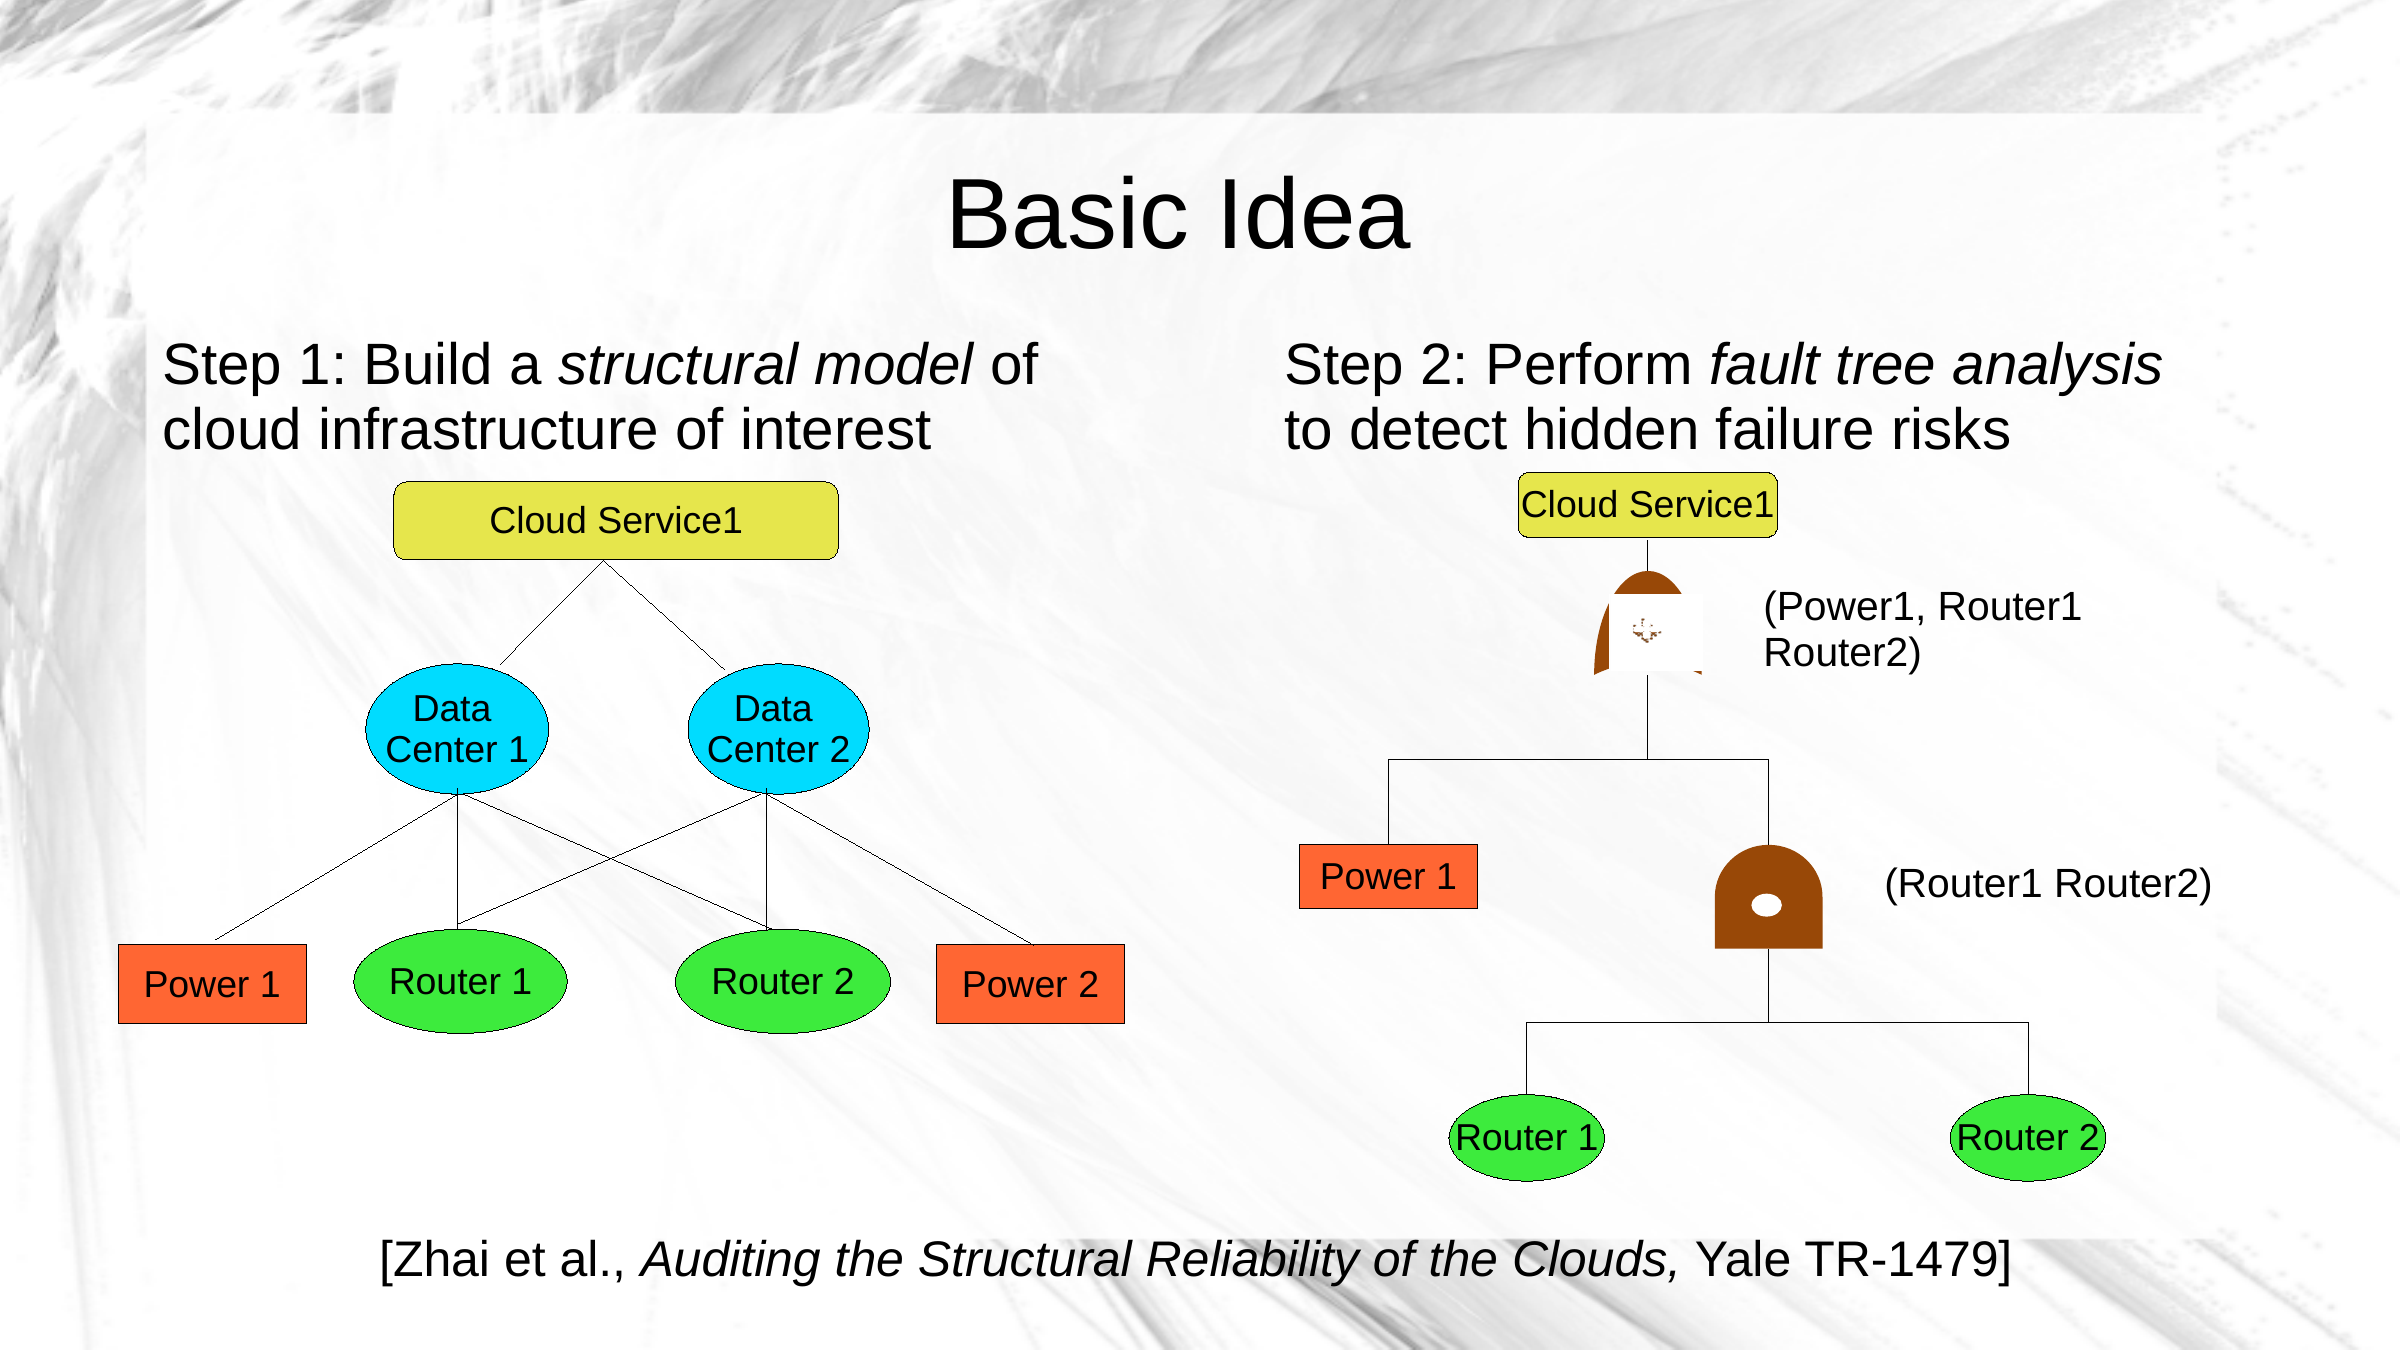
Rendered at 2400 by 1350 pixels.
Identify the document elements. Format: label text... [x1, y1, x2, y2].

text_box Step 1: Build a structural model of cloud infrastructure of interest [147, 324, 1063, 470]
text_box Power 2 [936, 944, 1125, 1024]
text_box (Power1, Router1 Router2) [1748, 576, 2262, 683]
text_box Data Center 1 [365, 663, 549, 795]
text_box Power 1 [118, 944, 307, 1024]
text_box Step 2: Perform fault tree analysis to detect hidden failure risks [1269, 324, 2186, 470]
text_box Router 2 [675, 929, 891, 1034]
text_box Router 1 [353, 929, 568, 1034]
picture [0, 0, 2400, 1350]
text_box Router 1 [1448, 1094, 1605, 1182]
title Basic Idea [171, 122, 2186, 305]
text_box Data Center 2 [688, 663, 870, 795]
text_box Power 1 [1299, 844, 1478, 909]
text_box Cloud Service1 [393, 481, 839, 560]
text_box Router 2 [1950, 1094, 2106, 1182]
text_box [Zhai et al., Auditing the Structural Reliability of the Clouds, Yale TR-1479] [59, 1223, 2333, 1300]
text_box (Router1 Router2) [1869, 852, 2285, 914]
text_box Cloud Service1 [1518, 472, 1778, 538]
